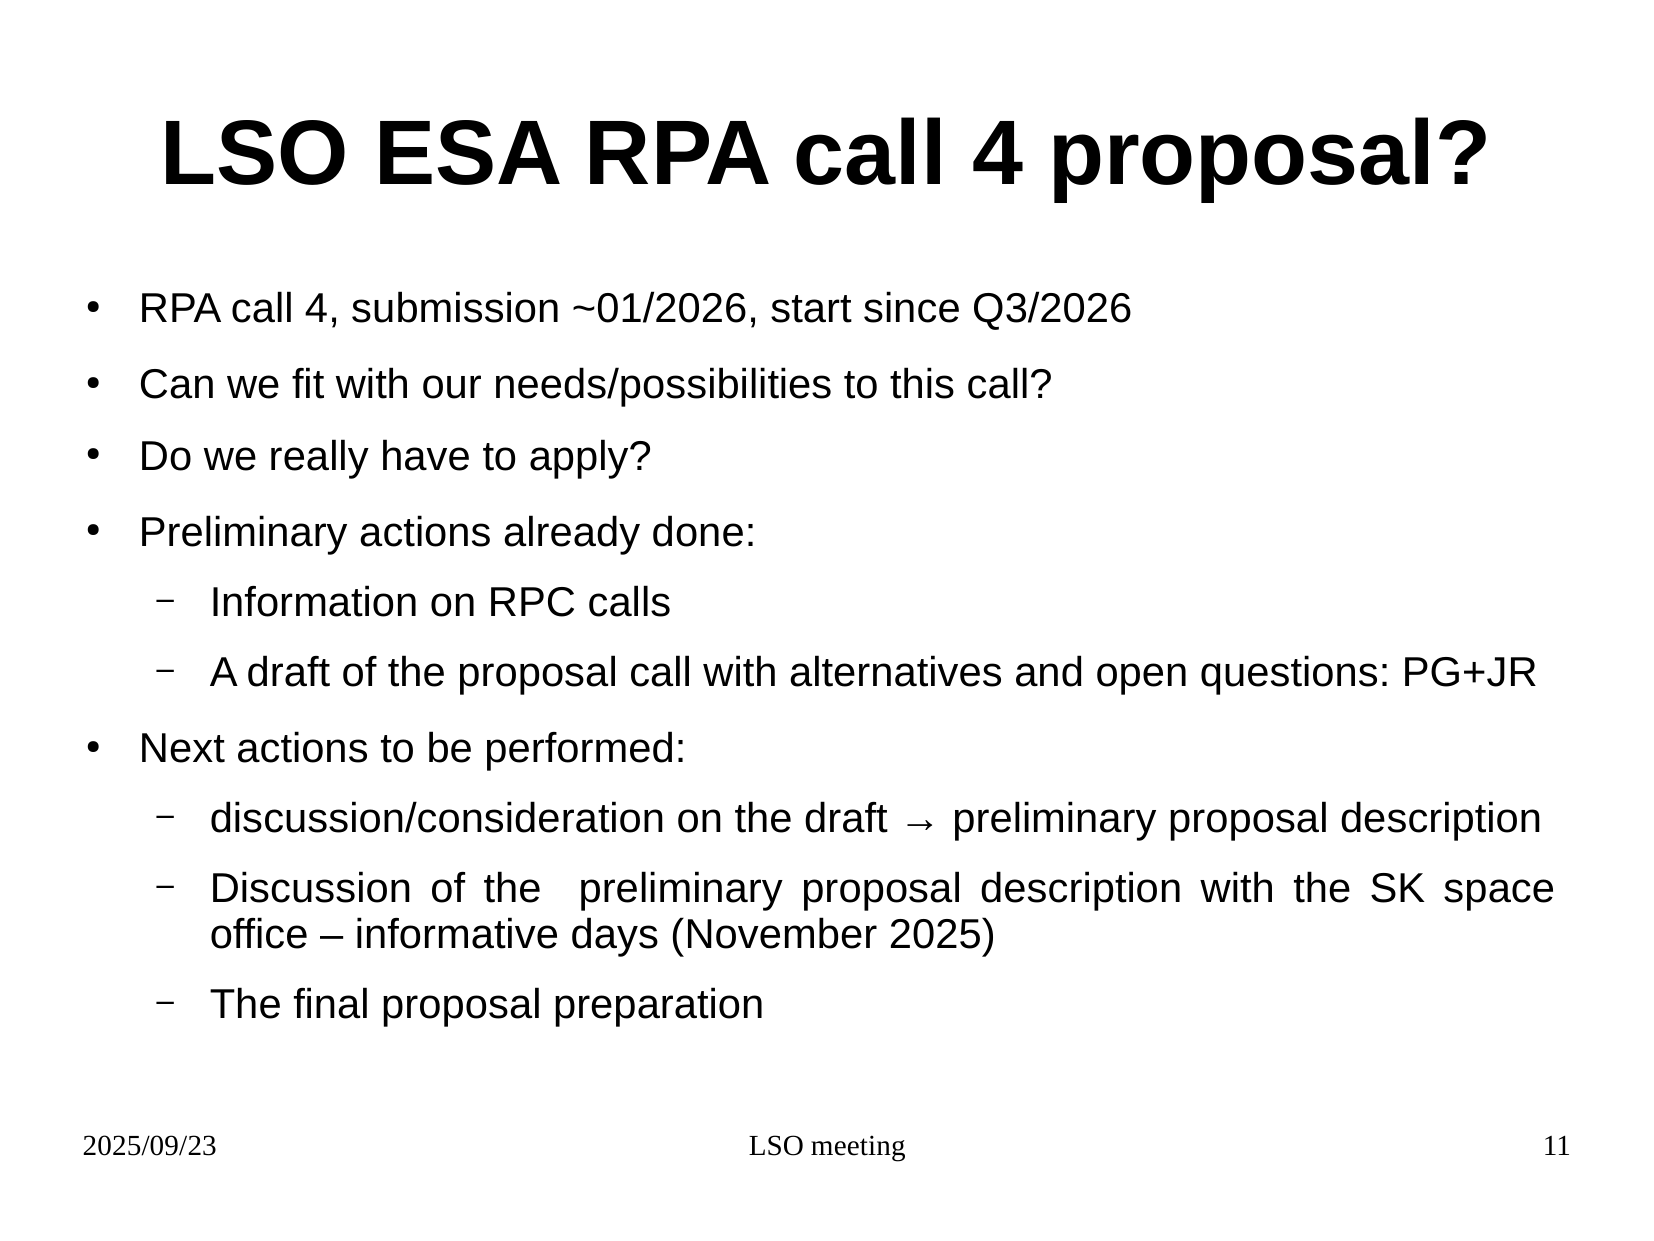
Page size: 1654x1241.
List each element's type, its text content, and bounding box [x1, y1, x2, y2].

list RPA call 4, submission ~01/2026, start since Q3/2026 Can we fit with our needs/possibilities to this call? Do we really have to apply? Preliminary actions already done: Information on RPC calls A draft of the proposal call with alternatives and open questions: PG+JR Next actions to be performed: discussion/consideration on the draft → preliminary proposal description Discussion of the preliminary proposal description with the SK space office – informative days (November 2025) The final proposal preparation [68, 285, 1557, 1111]
title LSO ESA RPA call 4 proposal? [82, 49, 1571, 257]
